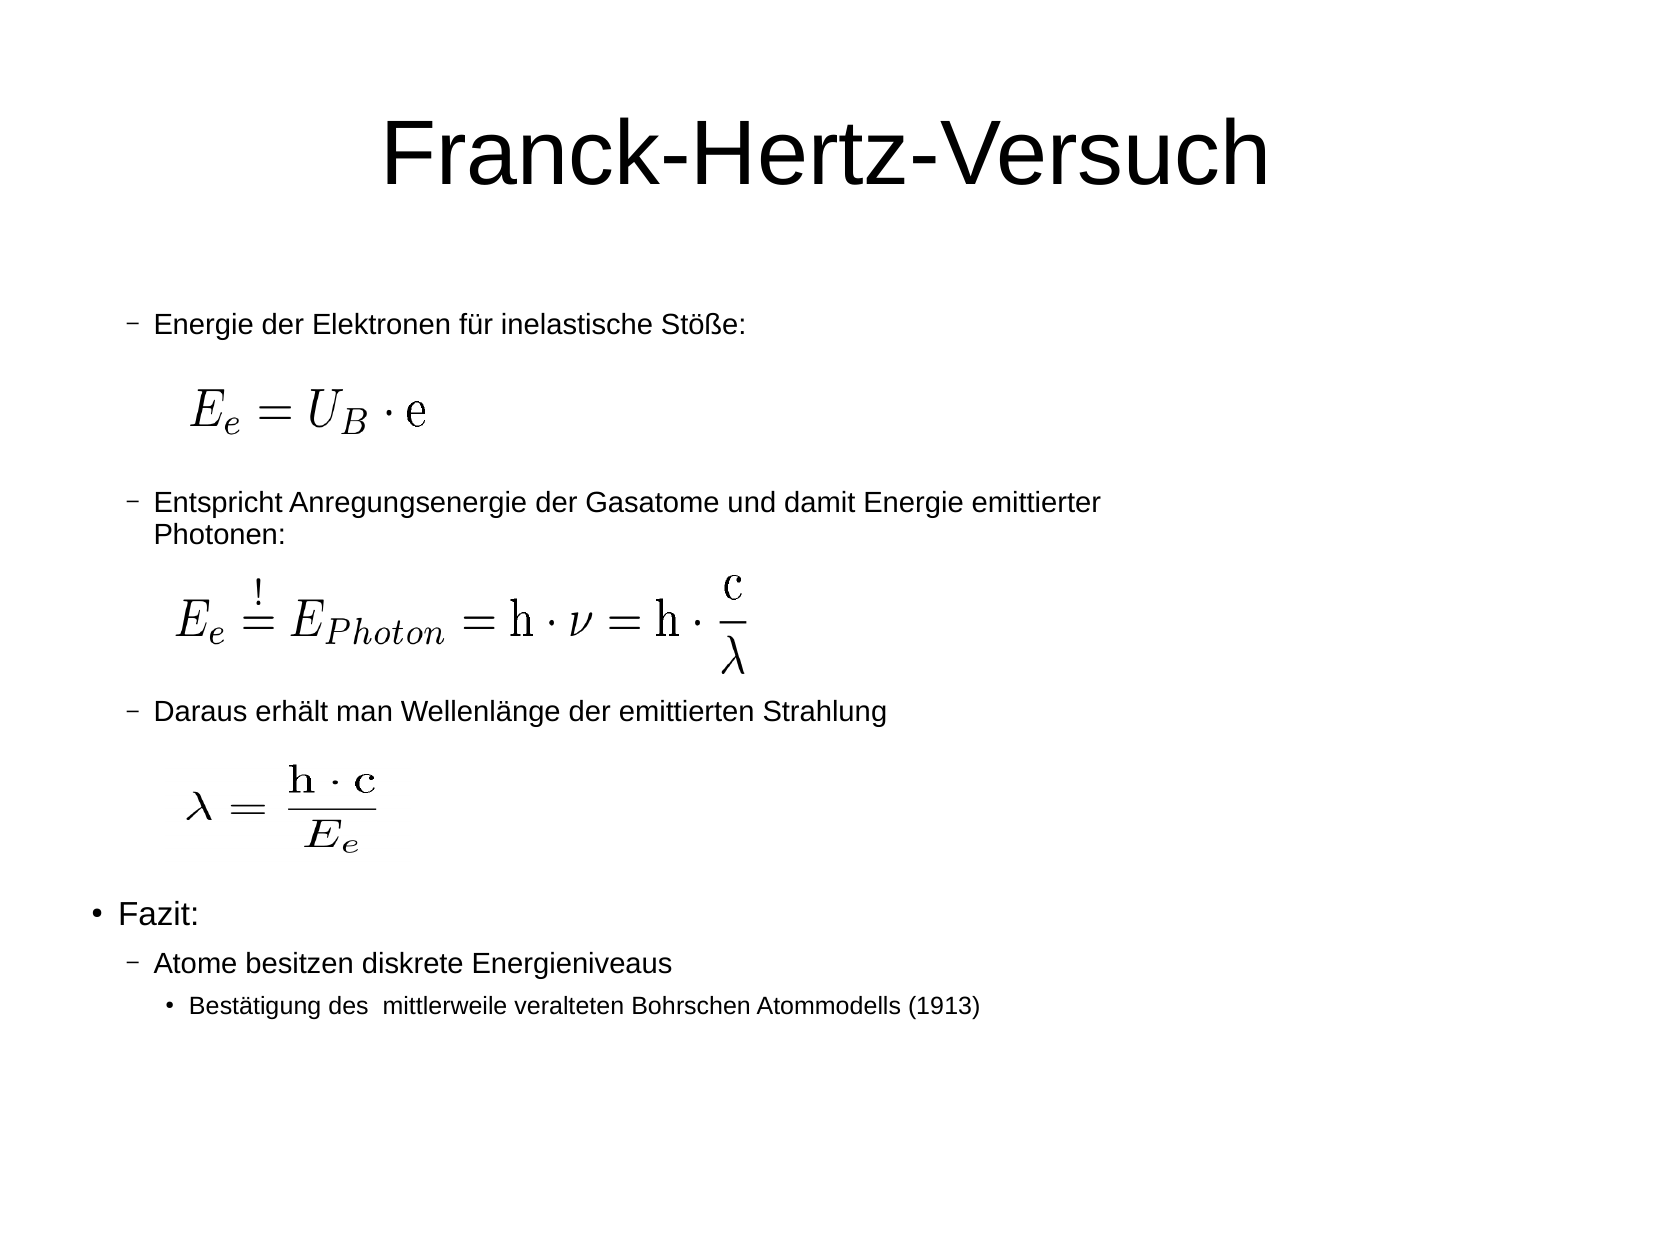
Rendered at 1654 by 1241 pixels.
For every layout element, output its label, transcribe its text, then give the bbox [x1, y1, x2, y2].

list Energie der Elektronen für inelastische Stöße: Entspricht Anregungsenergie der Gasatome und damit Energie emittierter Photonen: Daraus erhält man Wellenlänge der emittierten Strahlung Fazit: Atome besitzen diskrete Energieniveaus Bestätigung des mittlerweile veralteten Bohrschen Atommodells (1913) [82, 308, 1170, 1028]
picture [161, 566, 780, 686]
picture [165, 755, 411, 862]
picture [165, 368, 449, 449]
title Franck-Hertz-Versuch [82, 49, 1571, 257]
